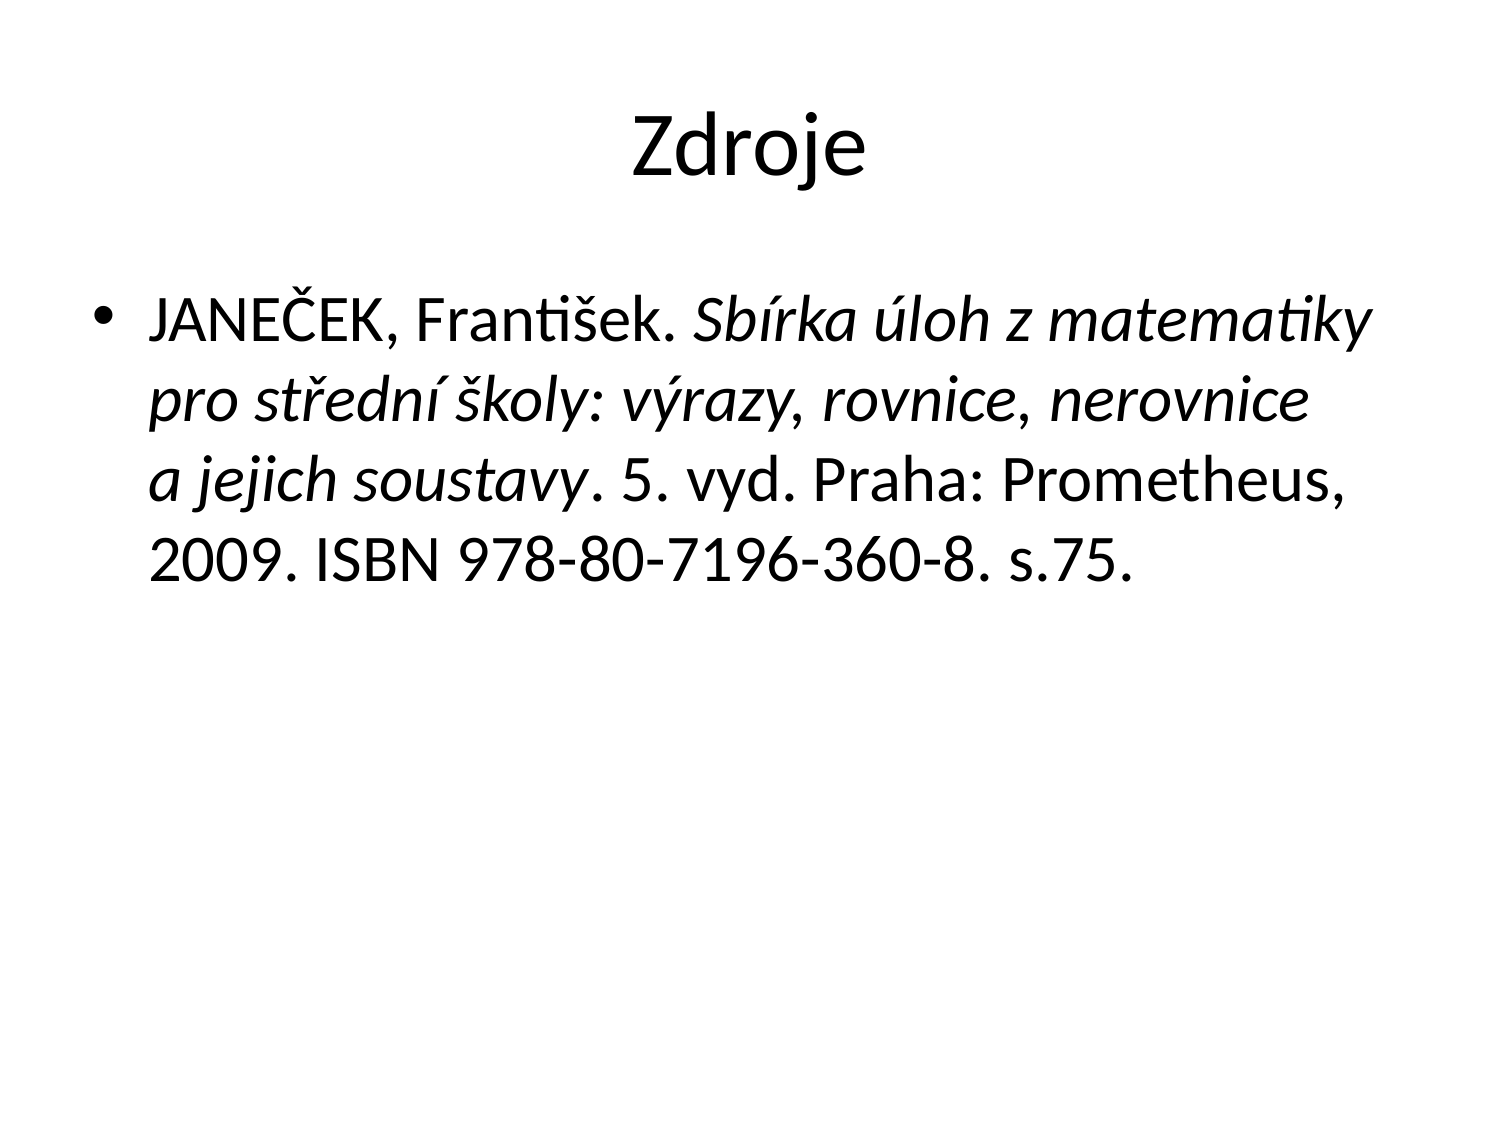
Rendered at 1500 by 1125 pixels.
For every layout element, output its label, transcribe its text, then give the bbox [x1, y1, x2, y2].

list JANEČEK, František. Sbírka úloh z matematiky pro střední školy: výrazy, rovnice, nerovnice a jejich soustavy. 5. vyd. Praha: Prometheus, 2009. ISBN 978-80-7196-360-8. s.75. [76, 267, 1427, 1010]
title Zdroje [75, 45, 1426, 233]
